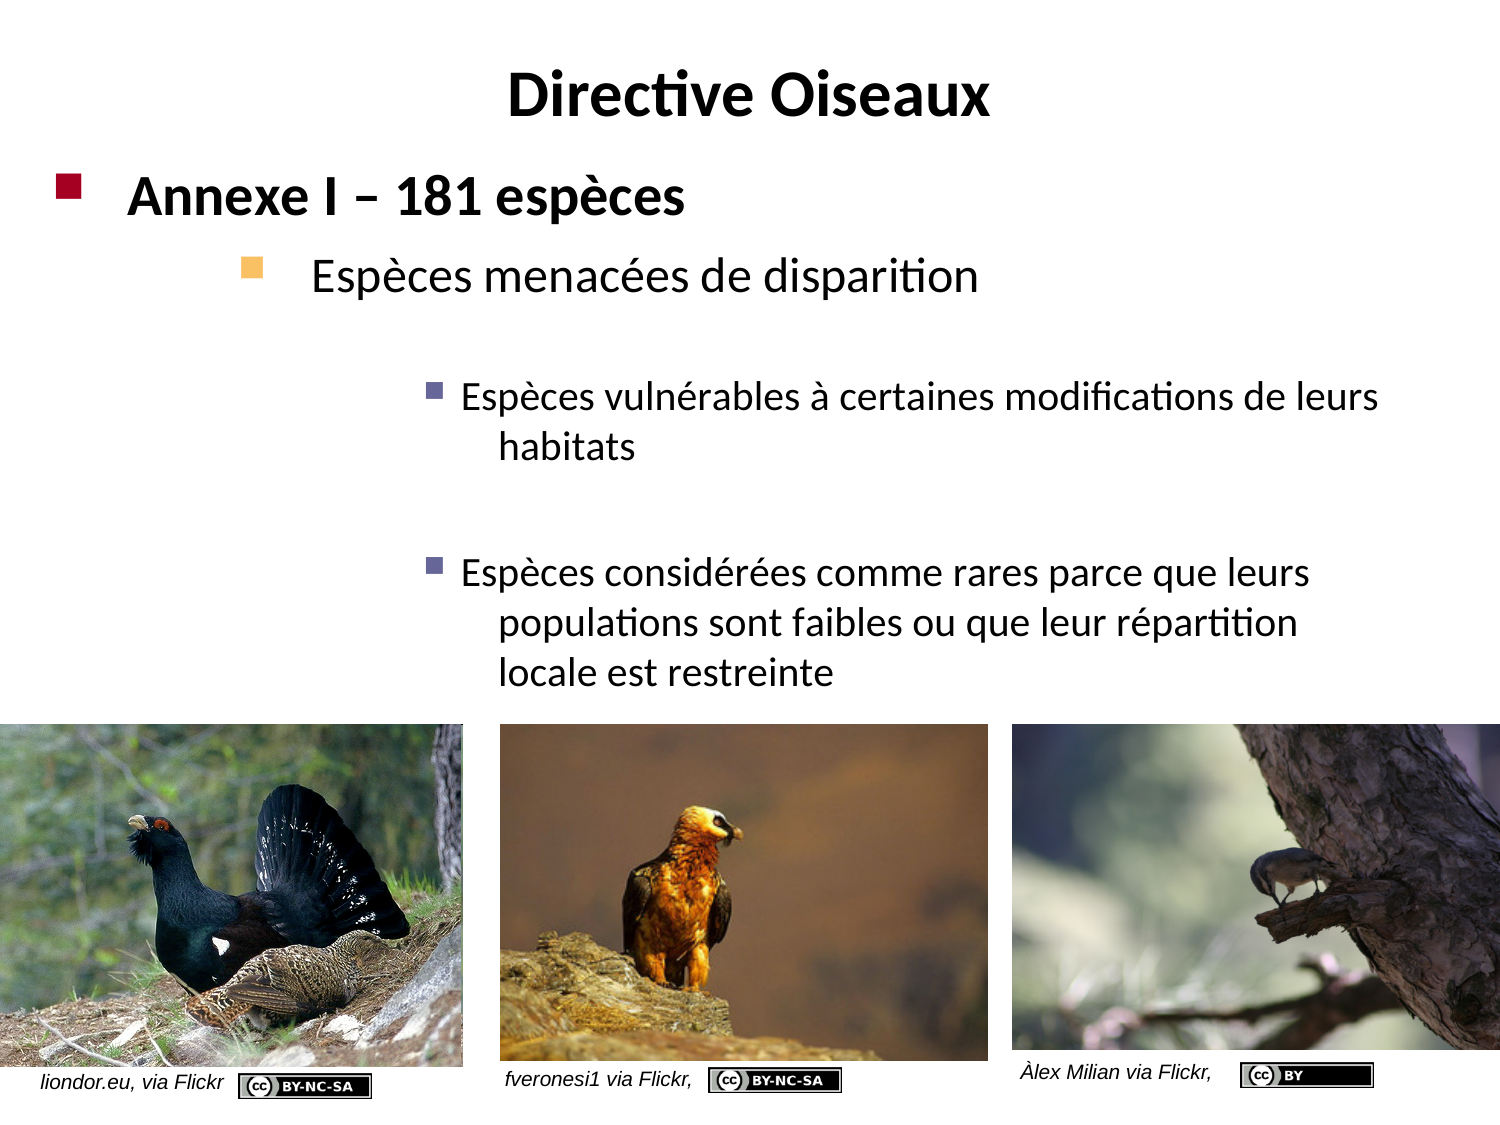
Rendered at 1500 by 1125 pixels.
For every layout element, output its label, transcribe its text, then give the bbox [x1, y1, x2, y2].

picture [500, 724, 988, 1061]
list Annexe I – 181 espèces Espèces menacées de disparition Espèces vulnérables à certaines modifications de leurs habitats Espèces considérées comme rares parce que leurs populations sont faibles ou que leur répartition locale est restreinte [37, 149, 1401, 738]
text_box liondor.eu, via Flickr [37, 1050, 237, 1099]
picture [1240, 1062, 1374, 1088]
title Directive Oiseaux [112, 0, 1388, 138]
picture [1012, 724, 1500, 1050]
text_box fveronesi1 via Flickr, [502, 1064, 709, 1093]
text_box Àlex Milian via Flickr, [1017, 1057, 1241, 1086]
picture [0, 724, 463, 1067]
picture [708, 1067, 842, 1093]
picture [238, 1073, 372, 1099]
